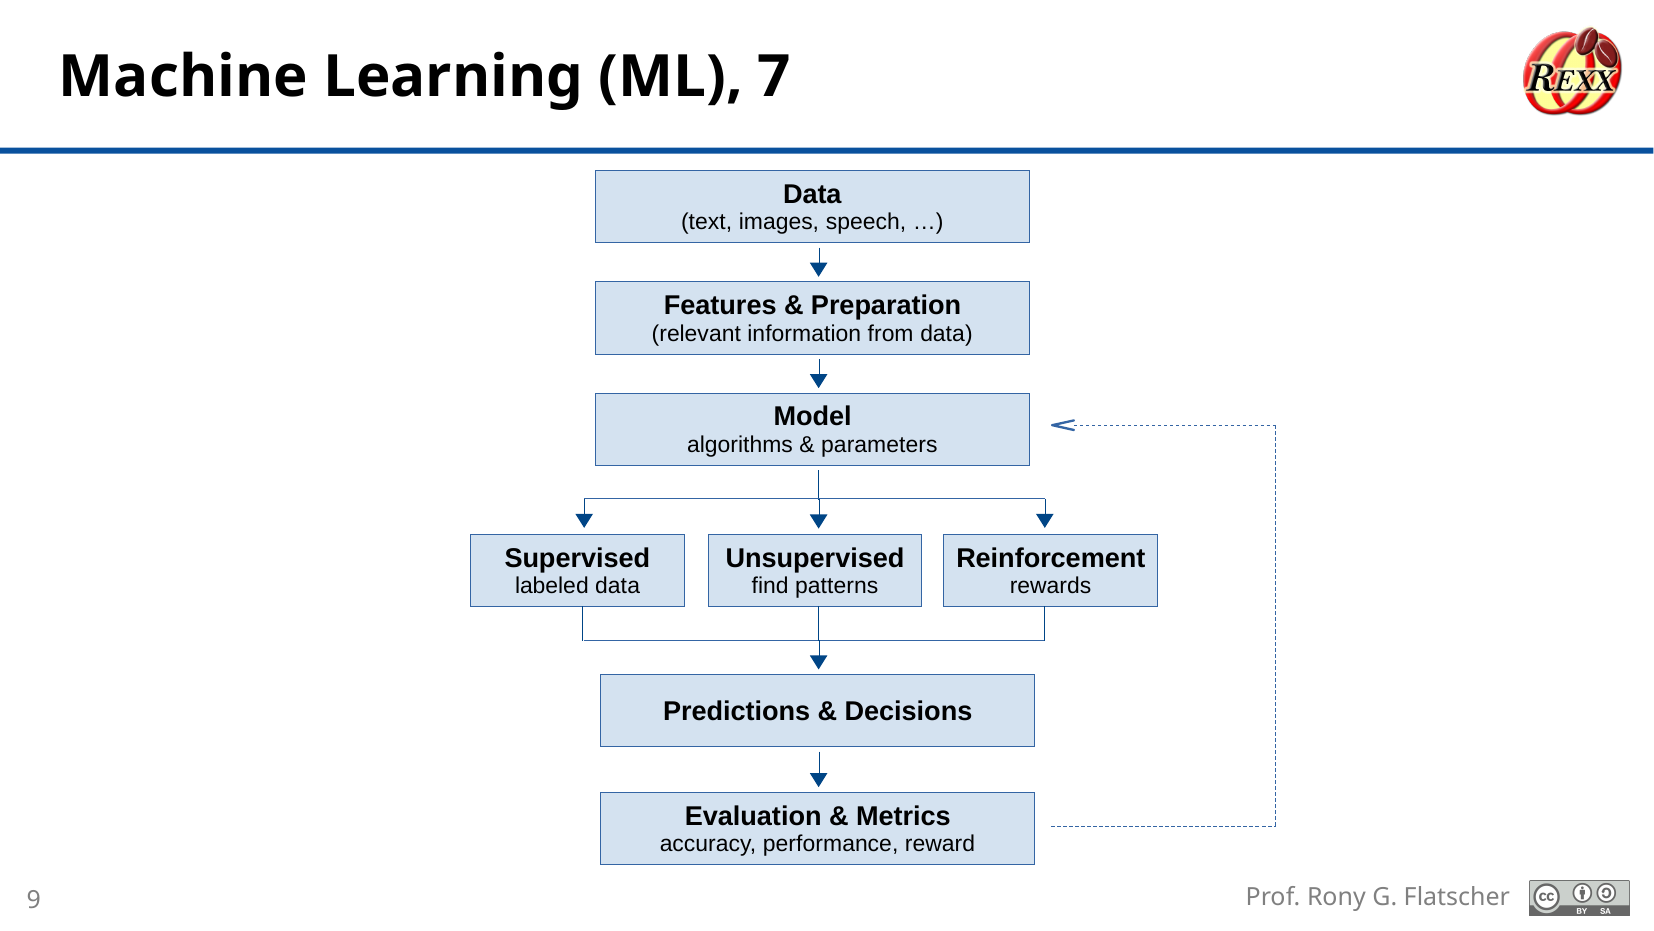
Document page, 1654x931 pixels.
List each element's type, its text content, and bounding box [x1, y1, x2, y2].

text_box Features & Preparation (relevant information from data) [595, 281, 1030, 355]
text_box Predictions & Decisions [600, 674, 1035, 747]
text_box Evaluation & Metrics accuracy, performance, reward [600, 792, 1035, 865]
text_box Reinforcement rewards [943, 534, 1158, 607]
text_box Unsupervised find patterns [708, 534, 922, 607]
text_box Supervised labeled data [470, 534, 685, 607]
title Machine Learning (ML), 7 [0, 0, 1654, 148]
text_box Model algorithms & parameters [595, 393, 1030, 466]
text_box Data (text, images, speech, …) [595, 170, 1030, 243]
